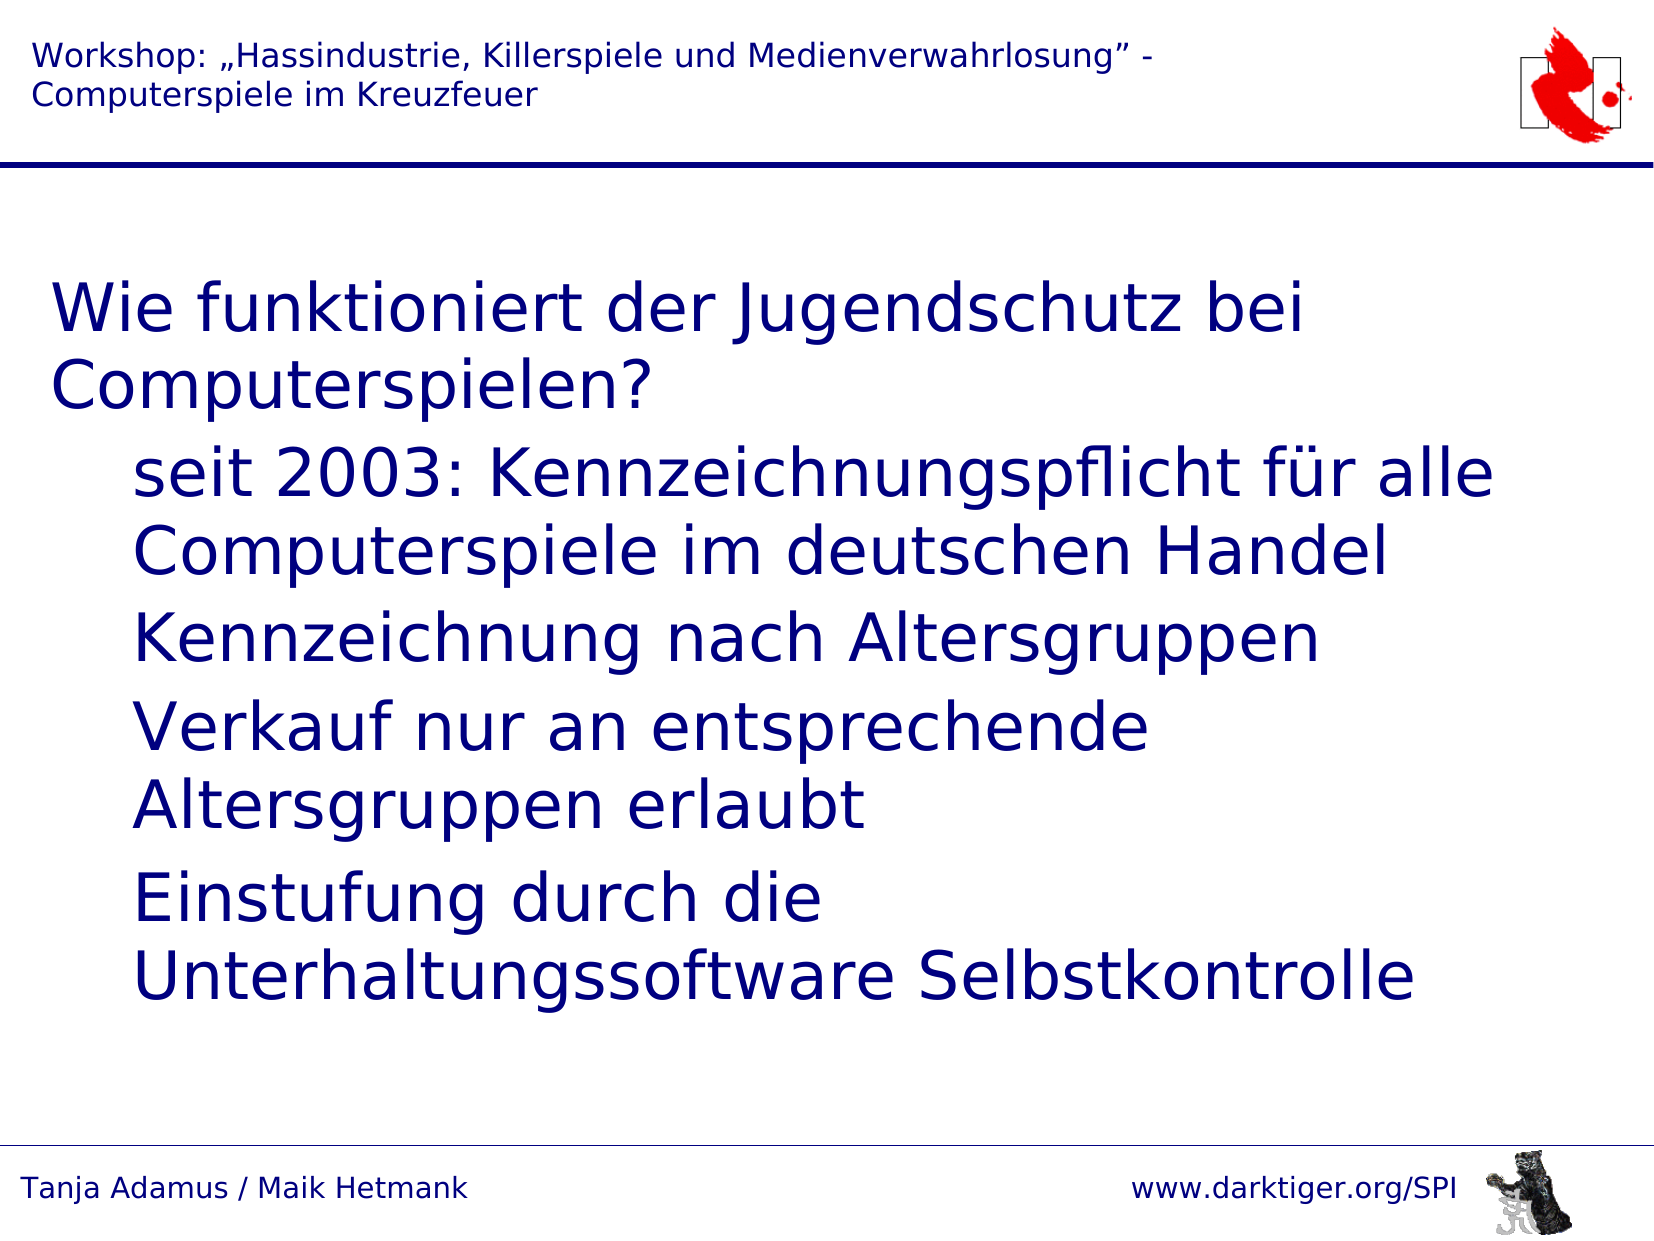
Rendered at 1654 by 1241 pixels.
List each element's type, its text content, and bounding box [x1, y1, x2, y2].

text_box Wie funktioniert der Jugendschutz bei Computerspielen? [35, 261, 1565, 433]
text_box Einstufung durch die Unterhaltungssoftware Selbstkontrolle [118, 852, 1625, 1023]
text_box seit 2003: Kennzeichnungspflicht für alle Computerspiele im deutschen Handel [118, 427, 1625, 592]
picture [1503, 16, 1632, 148]
text_box Kennzeichnung nach Altersgruppen [118, 592, 1625, 681]
text_box Verkauf nur an entsprechende Altersgruppen erlaubt [118, 681, 1625, 852]
text_box Workshop: „Hassindustrie, Killerspiele und Medienverwahrlosung” - Computerspiele im Kreuzfeuer [16, 29, 1418, 178]
picture [1486, 1150, 1572, 1235]
